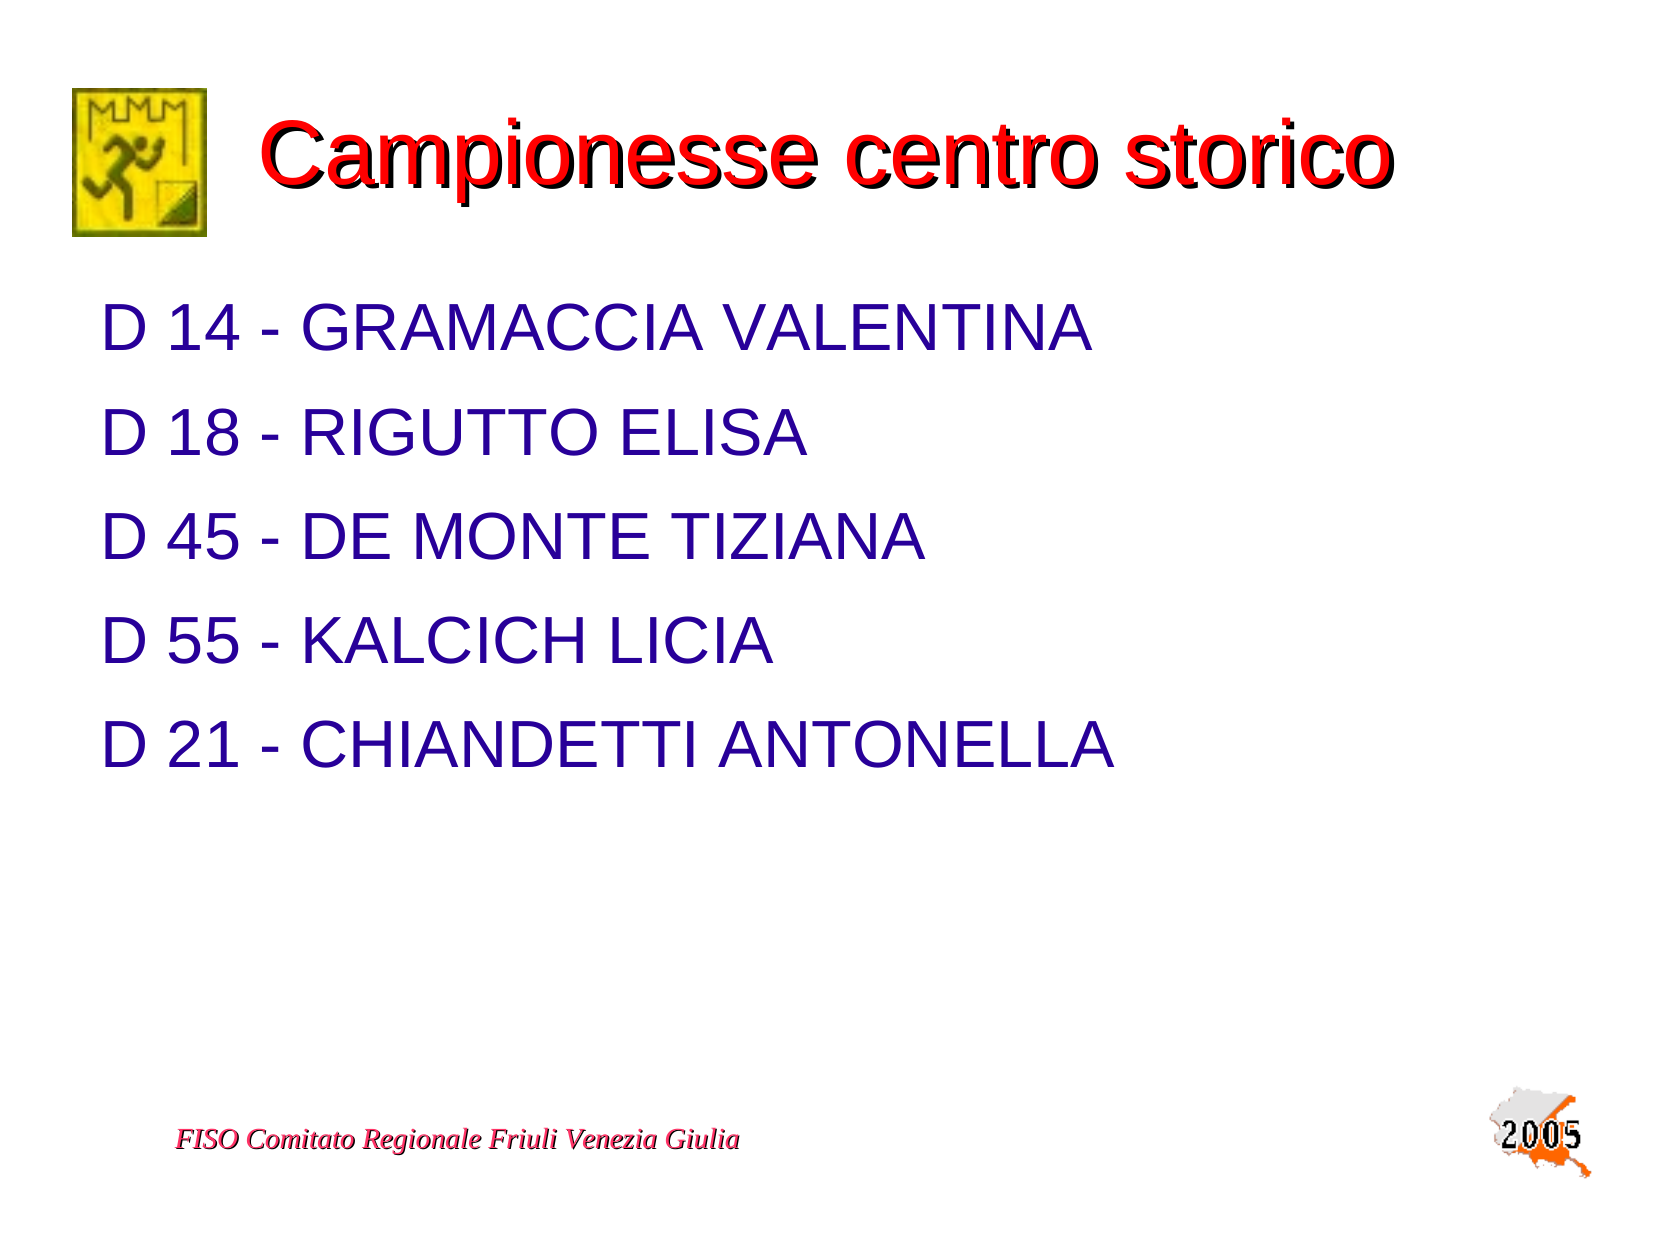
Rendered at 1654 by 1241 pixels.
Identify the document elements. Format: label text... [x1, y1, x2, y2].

list D 14 - GRAMACCIA VALENTINA D 18 - RIGUTTO ELISA D 45 - DE MONTE TIZIANA D 55 - KALCICH LICIA D 21 - CHIANDETTI ANTONELLA [82, 290, 1571, 1109]
title Campionesse centro storico [82, 49, 1571, 257]
picture [1488, 1081, 1595, 1182]
picture [72, 88, 207, 237]
